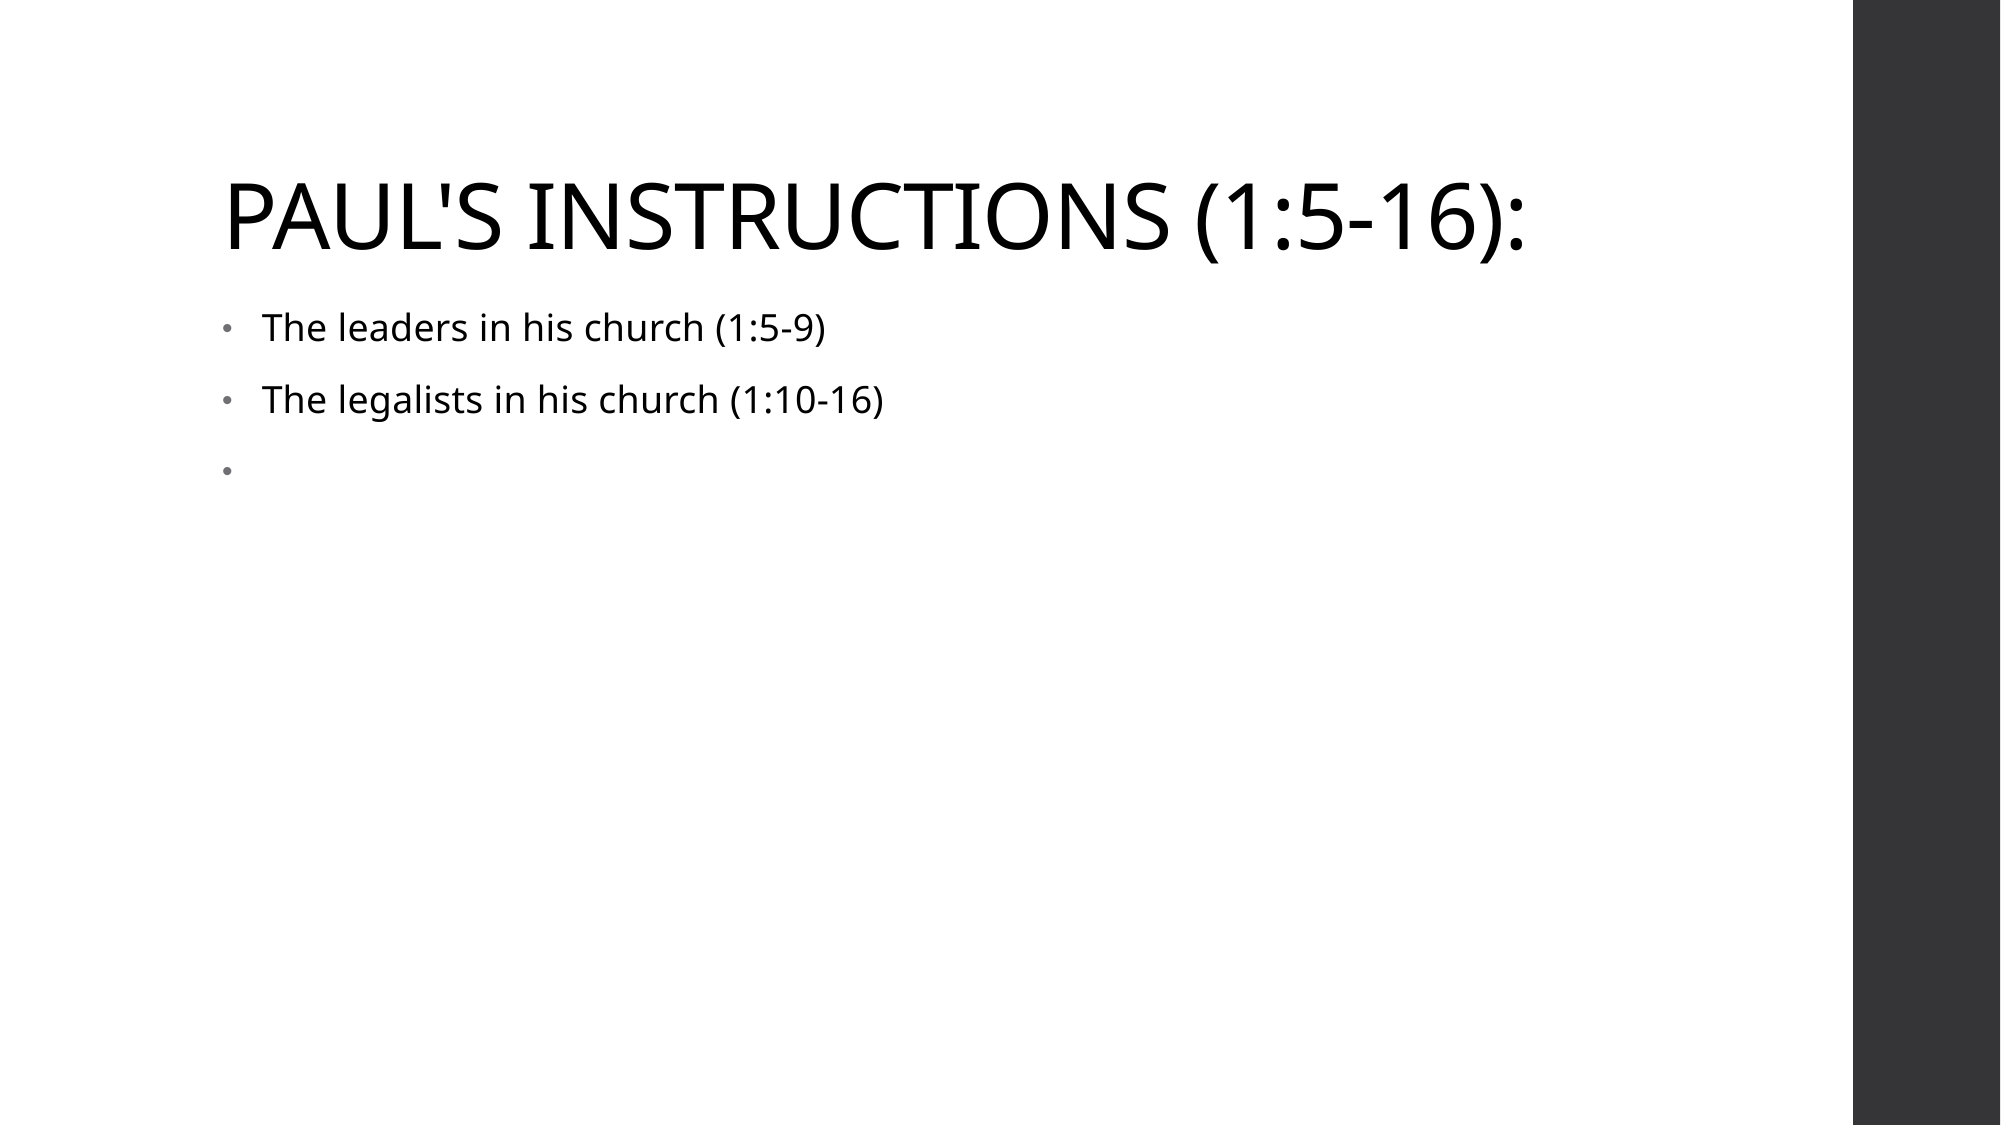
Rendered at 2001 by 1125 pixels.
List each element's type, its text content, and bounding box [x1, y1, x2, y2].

title PAUL'S INSTRUCTIONS (1:5-16): [206, 60, 1797, 278]
list The leaders in his church (1:5-9) The legalists in his church (1:10-16) [206, 299, 1617, 1014]
